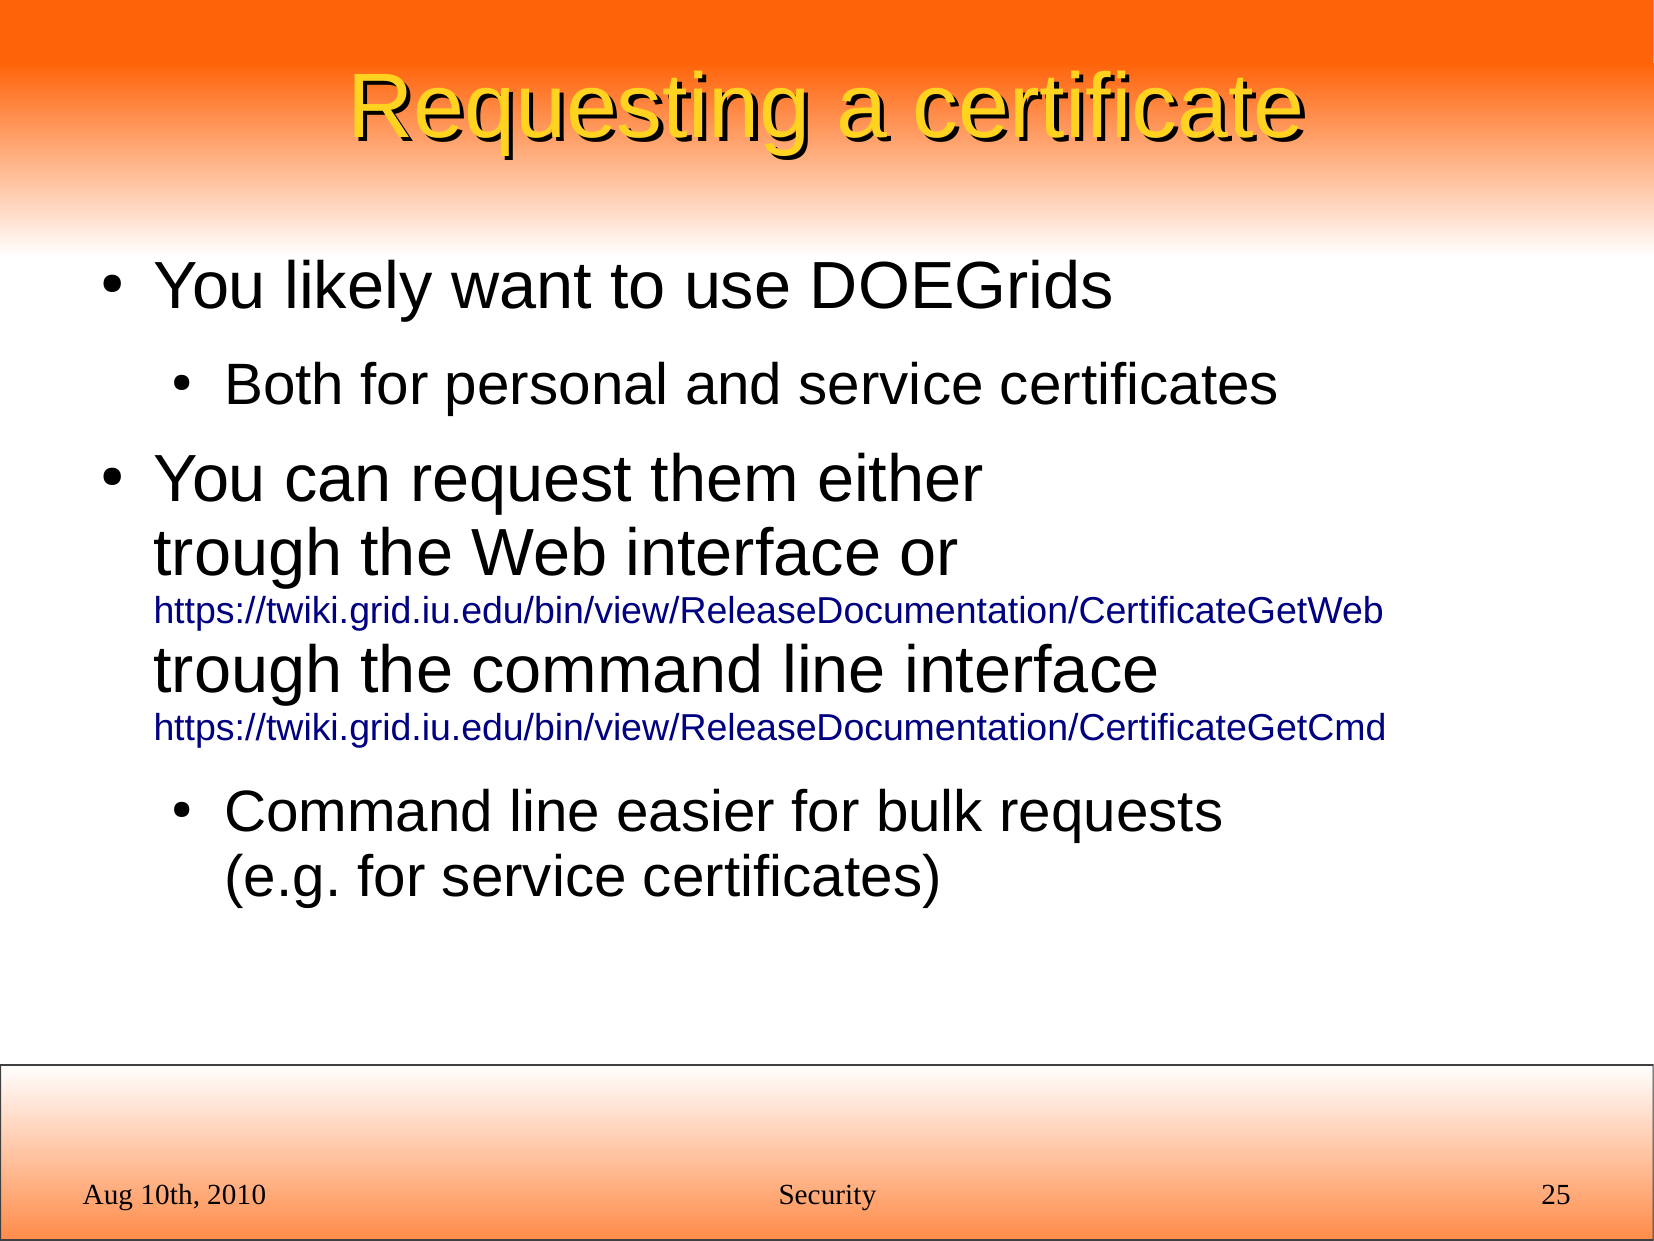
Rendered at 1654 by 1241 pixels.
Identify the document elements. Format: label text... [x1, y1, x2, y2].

title Requesting a certificate [82, 9, 1571, 202]
list You likely want to use DOEGrids Both for personal and service certificates You can request them either trough the Web interface or https://twiki.grid.iu.edu/bin/view/ReleaseDocumentation/CertificateGetWeb trough the command line interface https://twiki.grid.iu.edu/bin/view/ReleaseDocumentation/CertificateGetCmd Command line easier for bulk requests (e.g. for service certificates) [82, 247, 1571, 1067]
